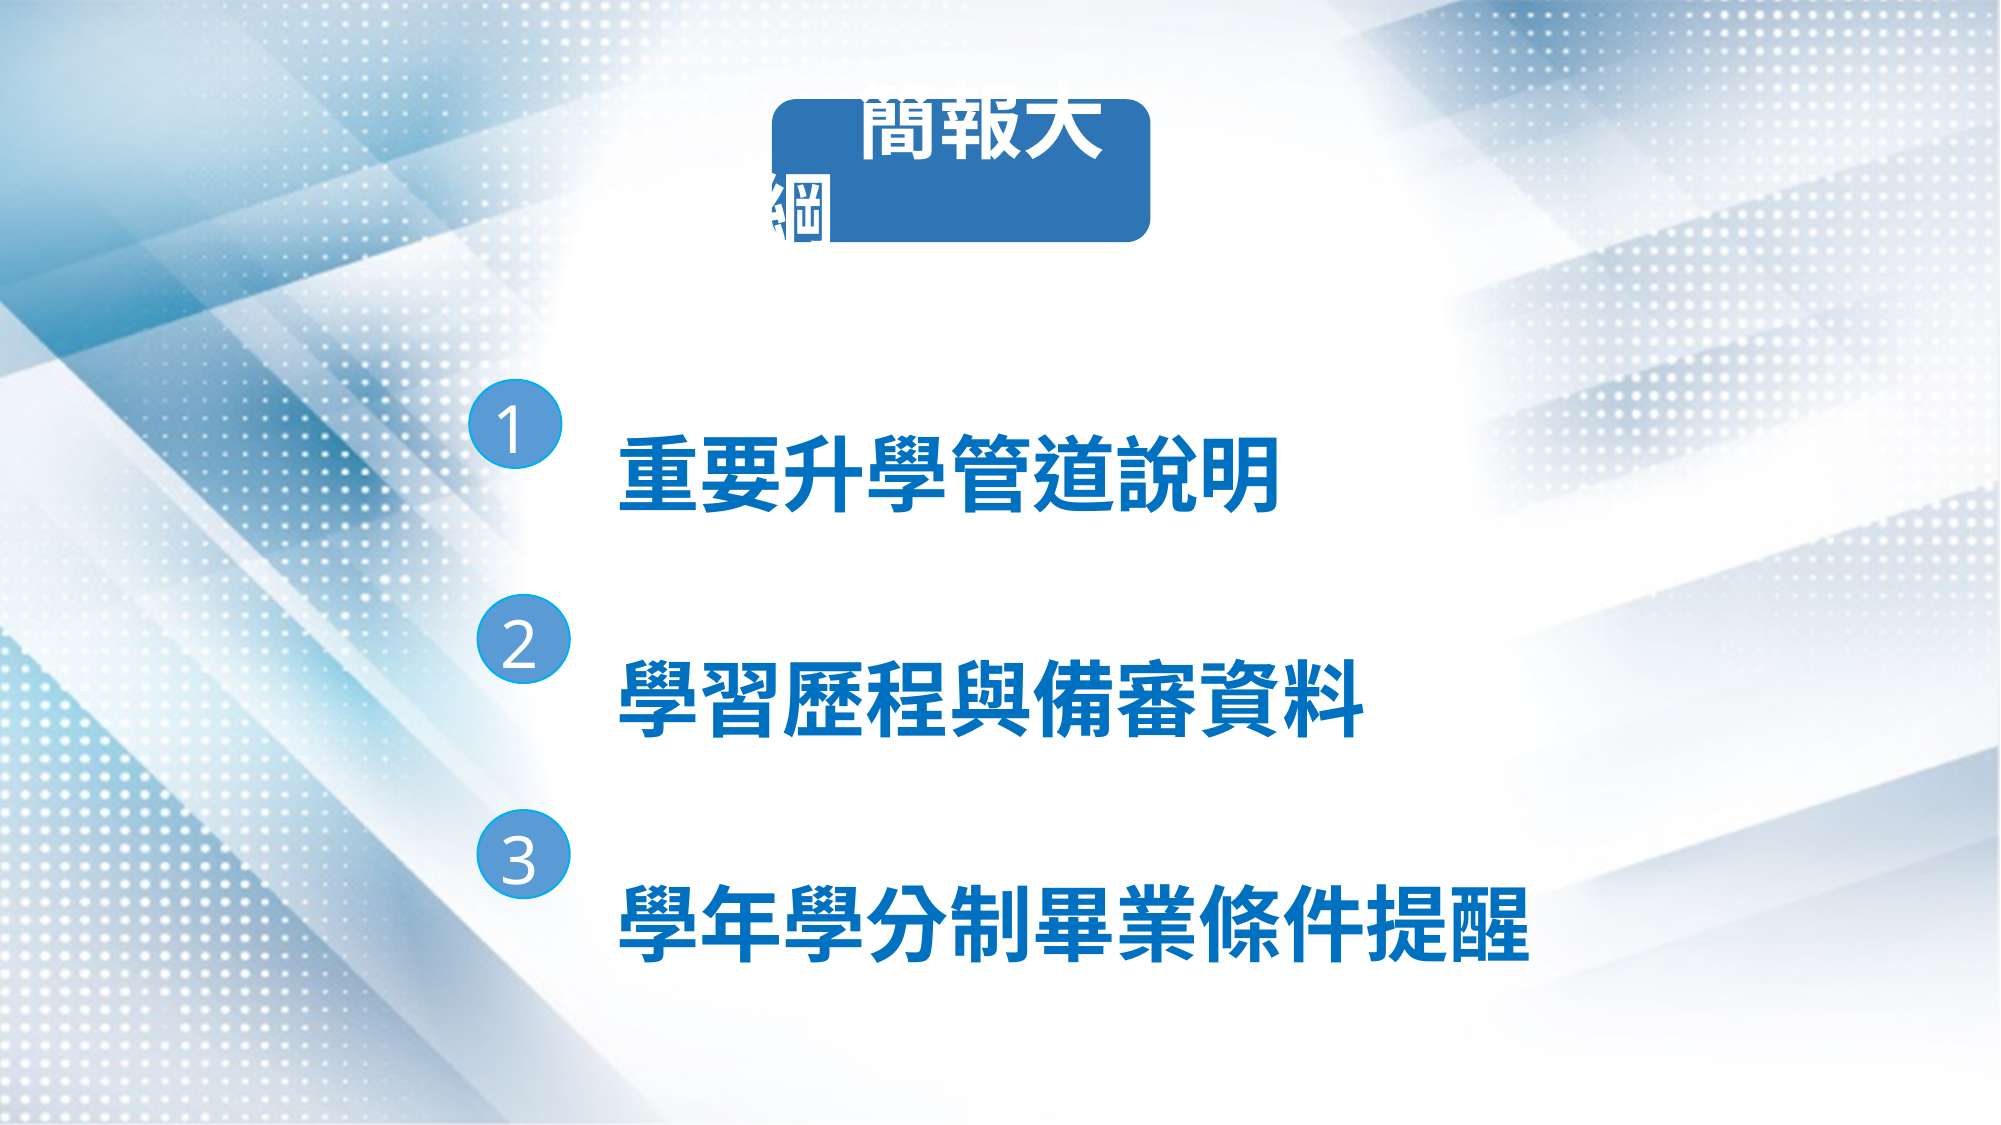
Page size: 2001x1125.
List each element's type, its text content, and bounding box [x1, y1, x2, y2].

text_box 1 [477, 379, 554, 475]
picture [0, 0, 2000, 1125]
text_box [477, 830, 485, 878]
text_box [469, 399, 477, 449]
text_box [562, 614, 570, 664]
text_box [554, 400, 562, 448]
list 重要升學管道說明 學習歷程與備審資料 學年學分制畢業條件提醒 [601, 294, 1719, 987]
text_box [477, 615, 485, 663]
text_box 3 [485, 810, 562, 905]
text_box 2 [485, 594, 562, 690]
title 簡報大綱 [737, 99, 1161, 243]
text_box [562, 829, 570, 879]
